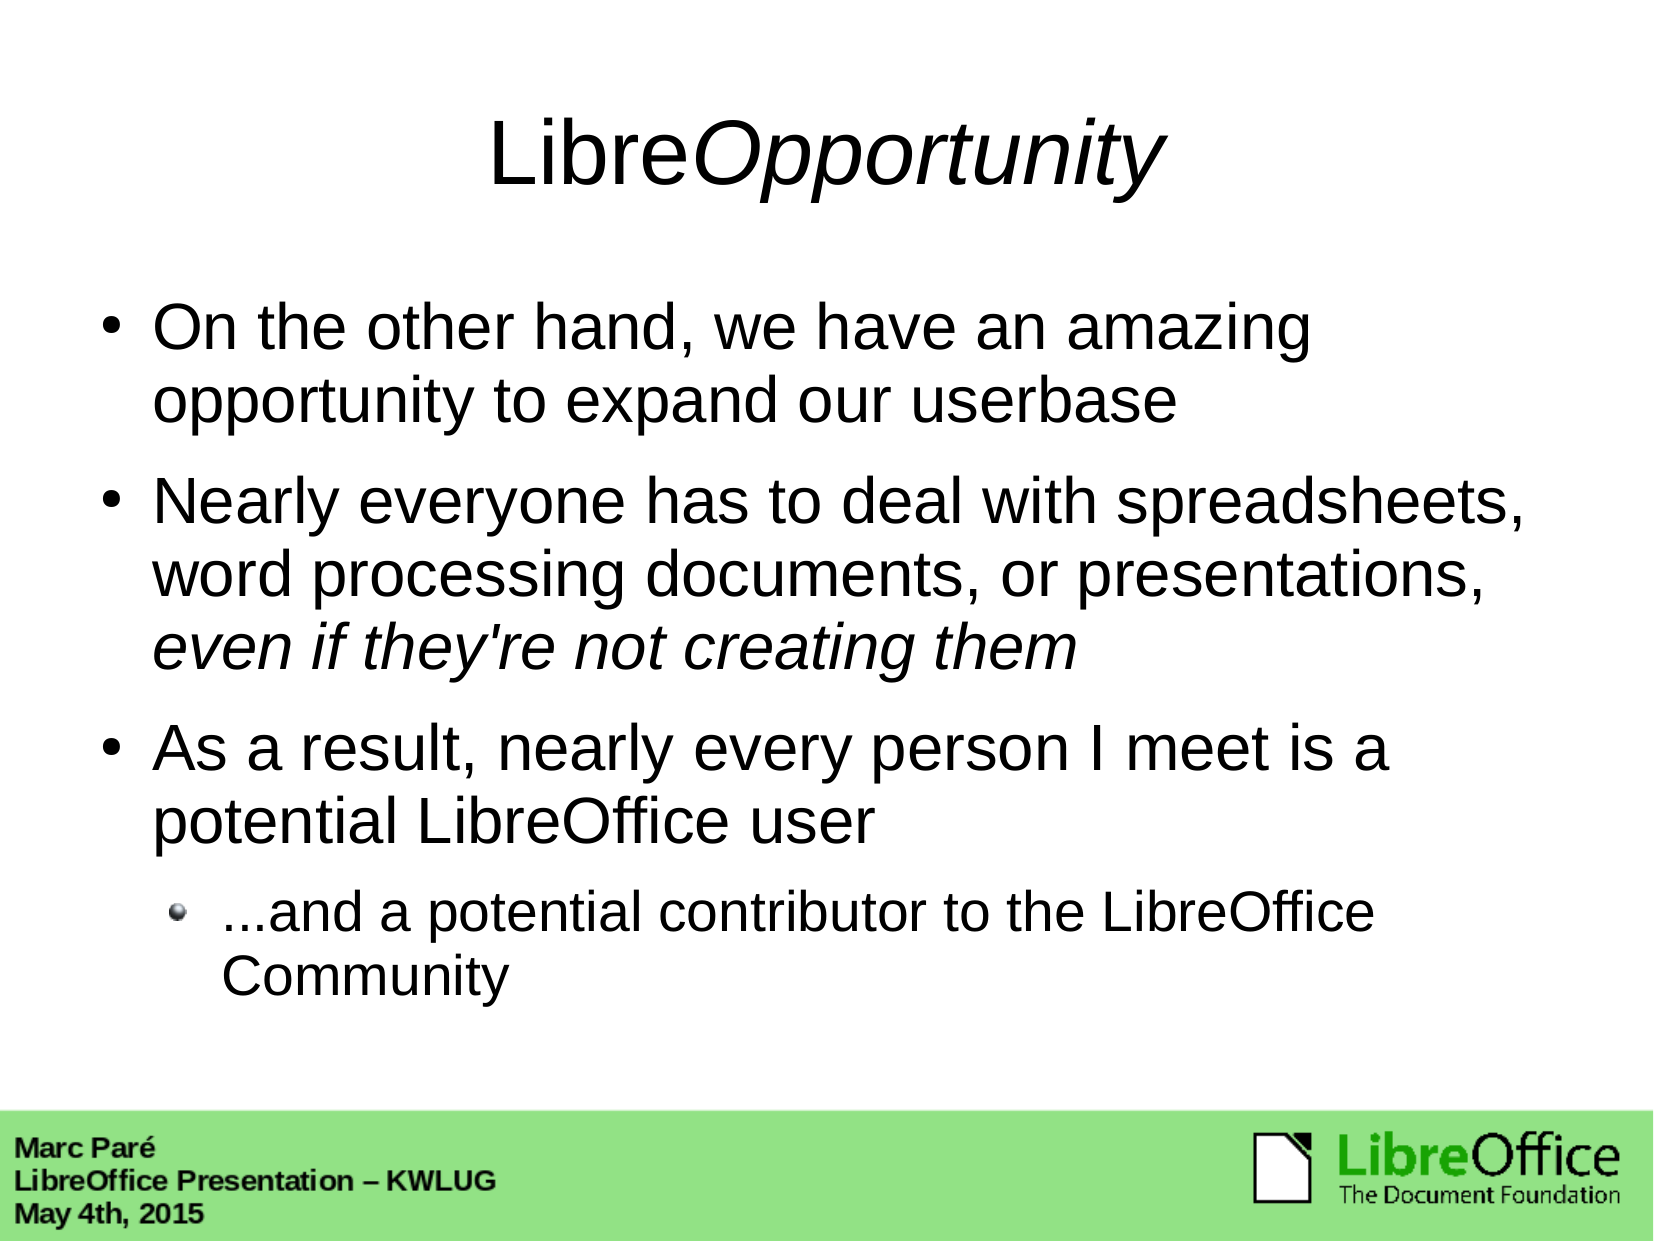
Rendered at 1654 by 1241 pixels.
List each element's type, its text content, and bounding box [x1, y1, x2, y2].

picture [0, 0, 1654, 1241]
title LibreOpportunity [82, 49, 1571, 257]
list On the other hand, we have an amazing opportunity to expand our userbase Nearly everyone has to deal with spreadsheets, word processing documents, or presentations, even if they're not creating them As a result, nearly every person I meet is a potential LibreOffice user ...and a potential contributor to the LibreOffice Community [82, 290, 1571, 1010]
